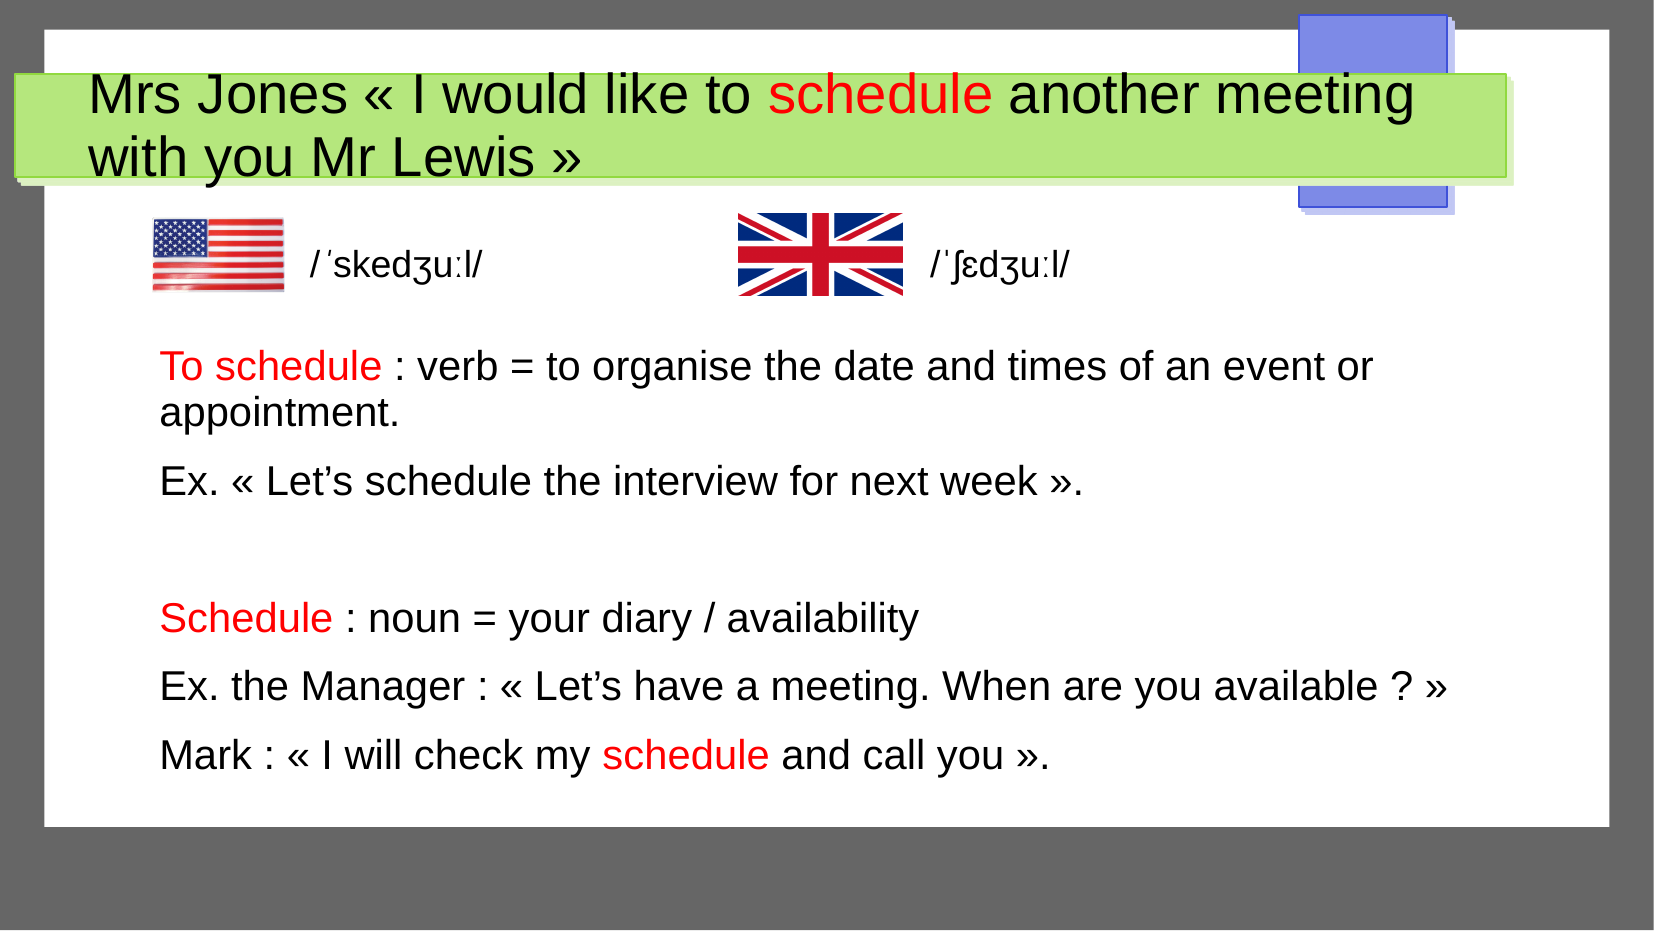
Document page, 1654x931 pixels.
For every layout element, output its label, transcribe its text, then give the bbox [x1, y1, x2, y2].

title Mrs Jones « I would like to schedule another meeting with you Mr Lewis » [88, 62, 1506, 189]
text_box /ˈʃɛdʒuːl/ [915, 236, 1093, 293]
text_box /ˈskedʒuːl/ [295, 236, 532, 293]
list To schedule : verb = to organise the date and times of an event or appointment. Ex. « Let’s schedule the interview for next week ». Schedule : noun = your diary / availability Ex. the Manager : « Let’s have a meeting. When are you available ? » Mark : « I will check my schedule and call you ». [88, 205, 1565, 797]
picture [135, 206, 296, 296]
picture [738, 213, 903, 296]
